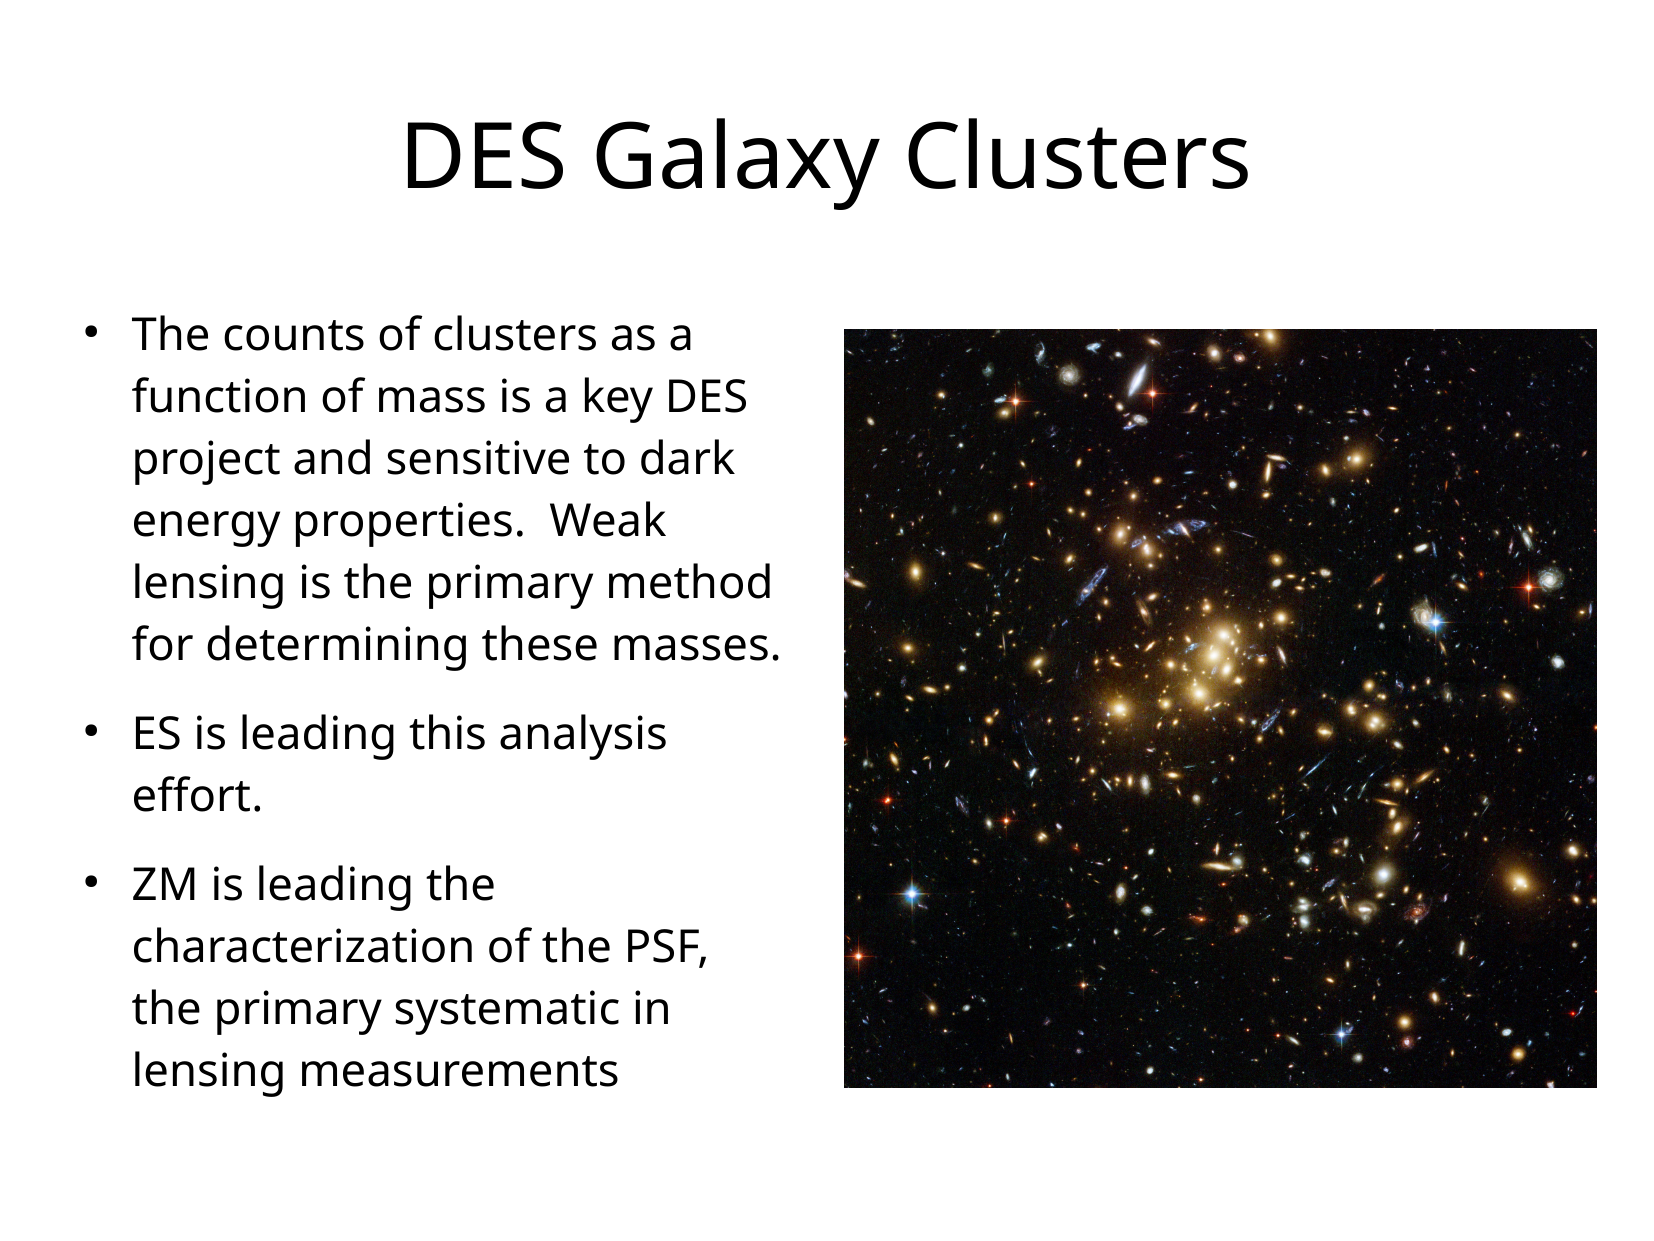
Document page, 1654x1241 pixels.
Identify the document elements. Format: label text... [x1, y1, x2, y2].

list The counts of clusters as a function of mass is a key DES project and sensitive to dark energy properties. Weak lensing is the primary method for determining these masses. ES is leading this analysis effort. ZM is leading the characterization of the PSF, the primary systematic in lensing measurements [67, 301, 790, 1121]
title DES Galaxy Clusters [82, 49, 1571, 257]
picture [844, 329, 1597, 1088]
